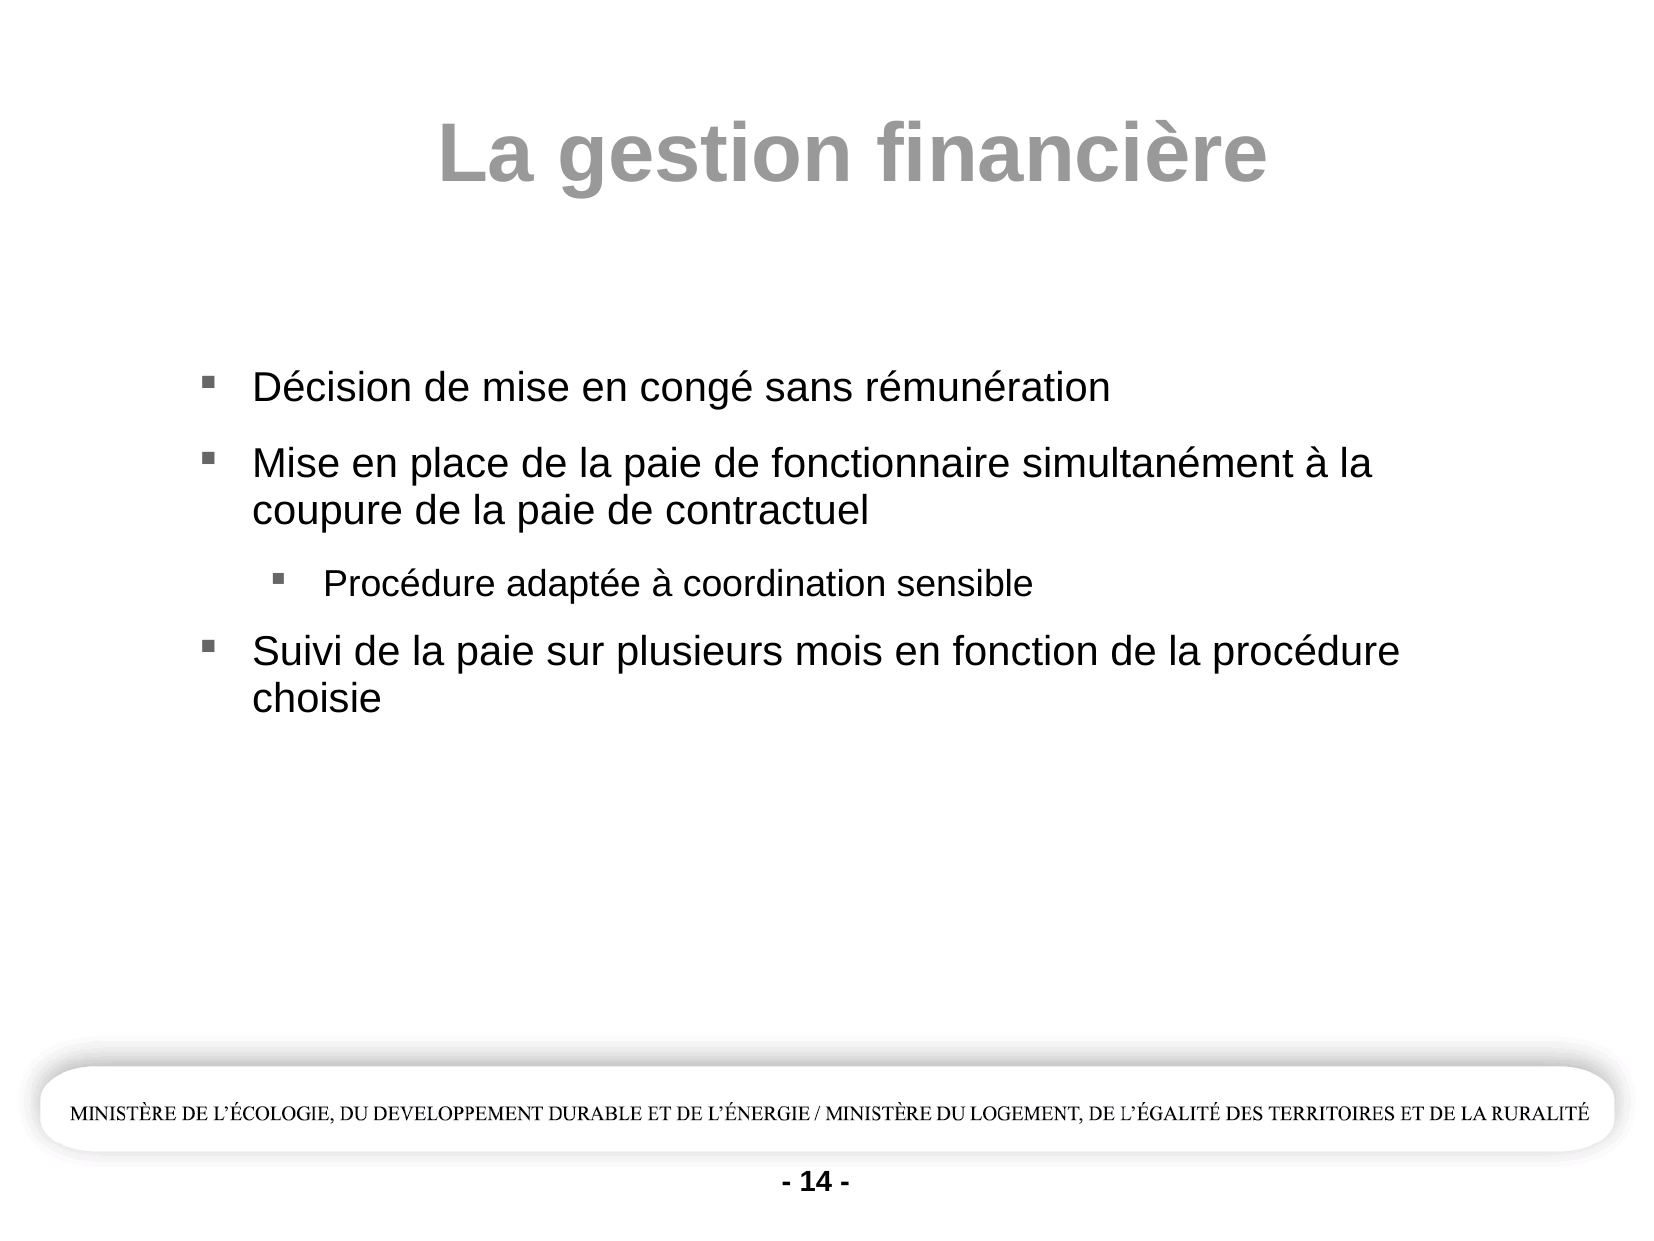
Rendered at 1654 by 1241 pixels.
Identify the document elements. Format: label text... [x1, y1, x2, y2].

list Décision de mise en congé sans rémunération Mise en place de la paie de fonctionnaire simultanément à la coupure de la paie de contractuel Procédure adaptée à coordination sensible Suivi de la paie sur plusieurs mois en fonction de la procédure choisie [181, 288, 1511, 1107]
title La gestion financière [136, 56, 1571, 250]
picture [0, 1018, 1654, 1184]
picture [819, 1175, 825, 1184]
